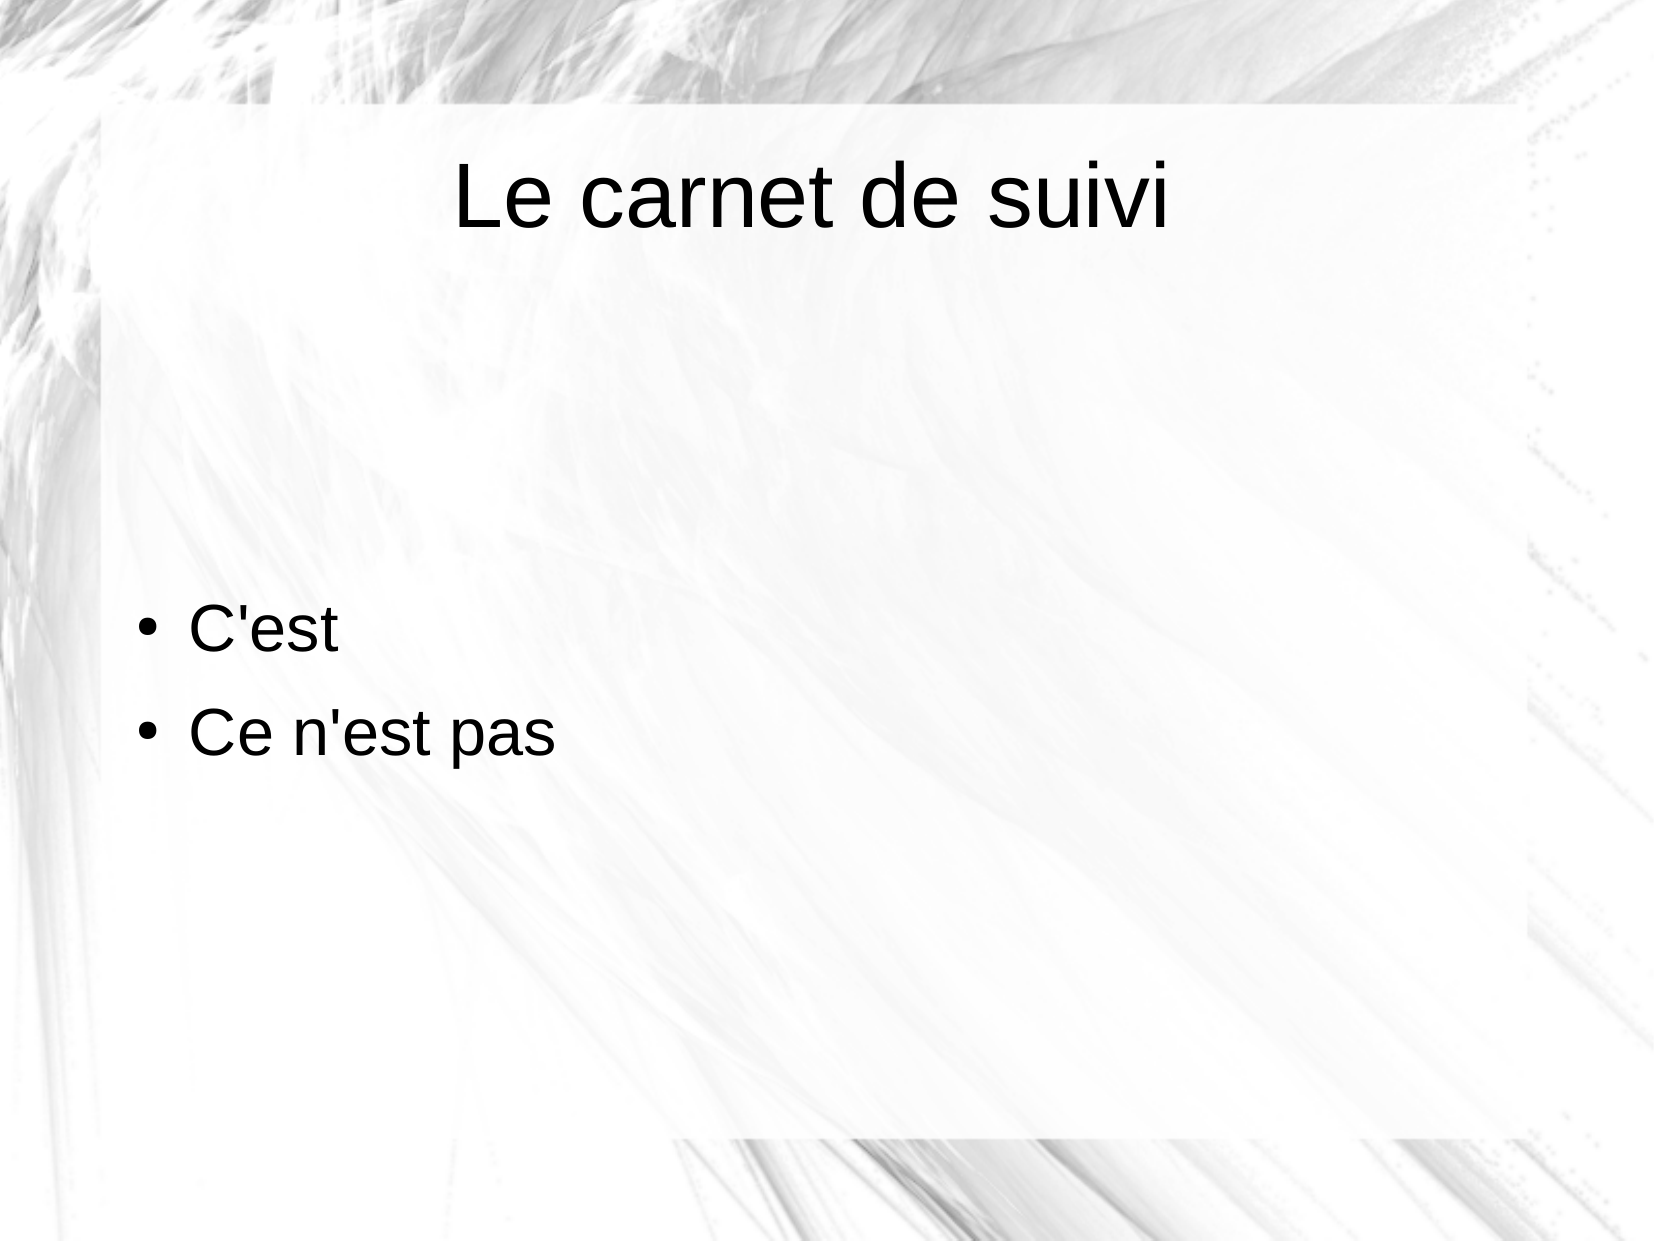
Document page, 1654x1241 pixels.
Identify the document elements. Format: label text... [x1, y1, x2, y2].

title Le carnet de suivi [118, 112, 1506, 281]
list C'est Ce n'est pas [118, 590, 1571, 1139]
picture [0, 0, 1654, 1241]
